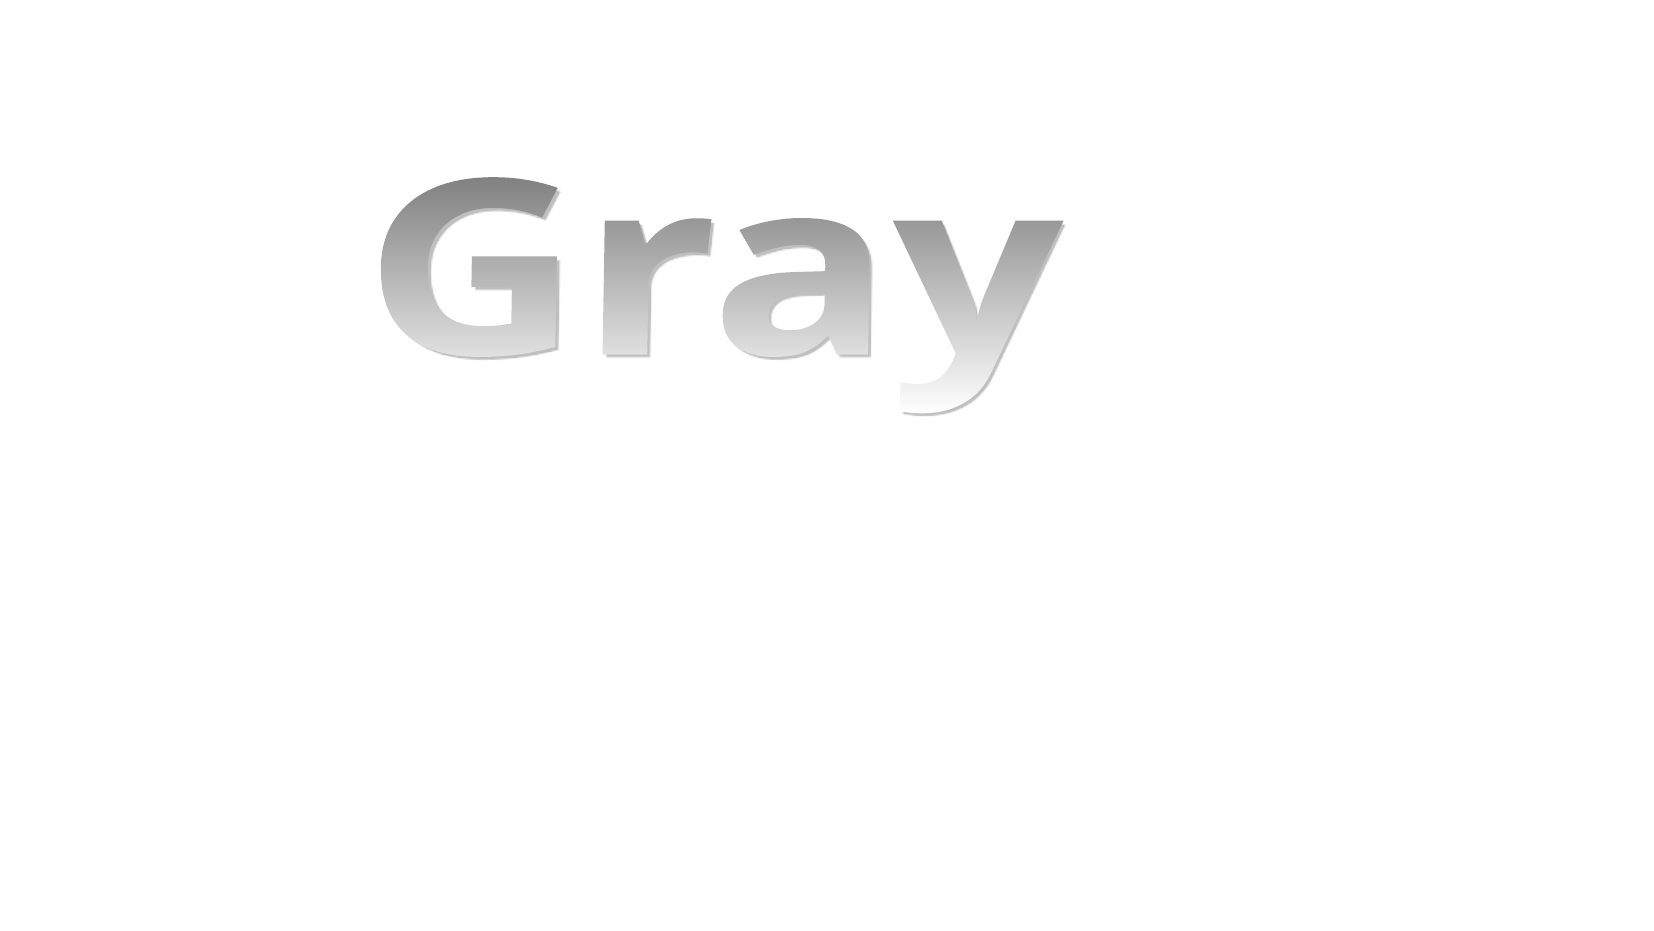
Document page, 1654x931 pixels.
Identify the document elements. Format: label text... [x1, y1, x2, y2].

text_box Gray [602, 218, 712, 355]
text_box Gray [722, 218, 870, 357]
text_box Gray [380, 177, 558, 357]
text_box Gray [892, 220, 1064, 414]
